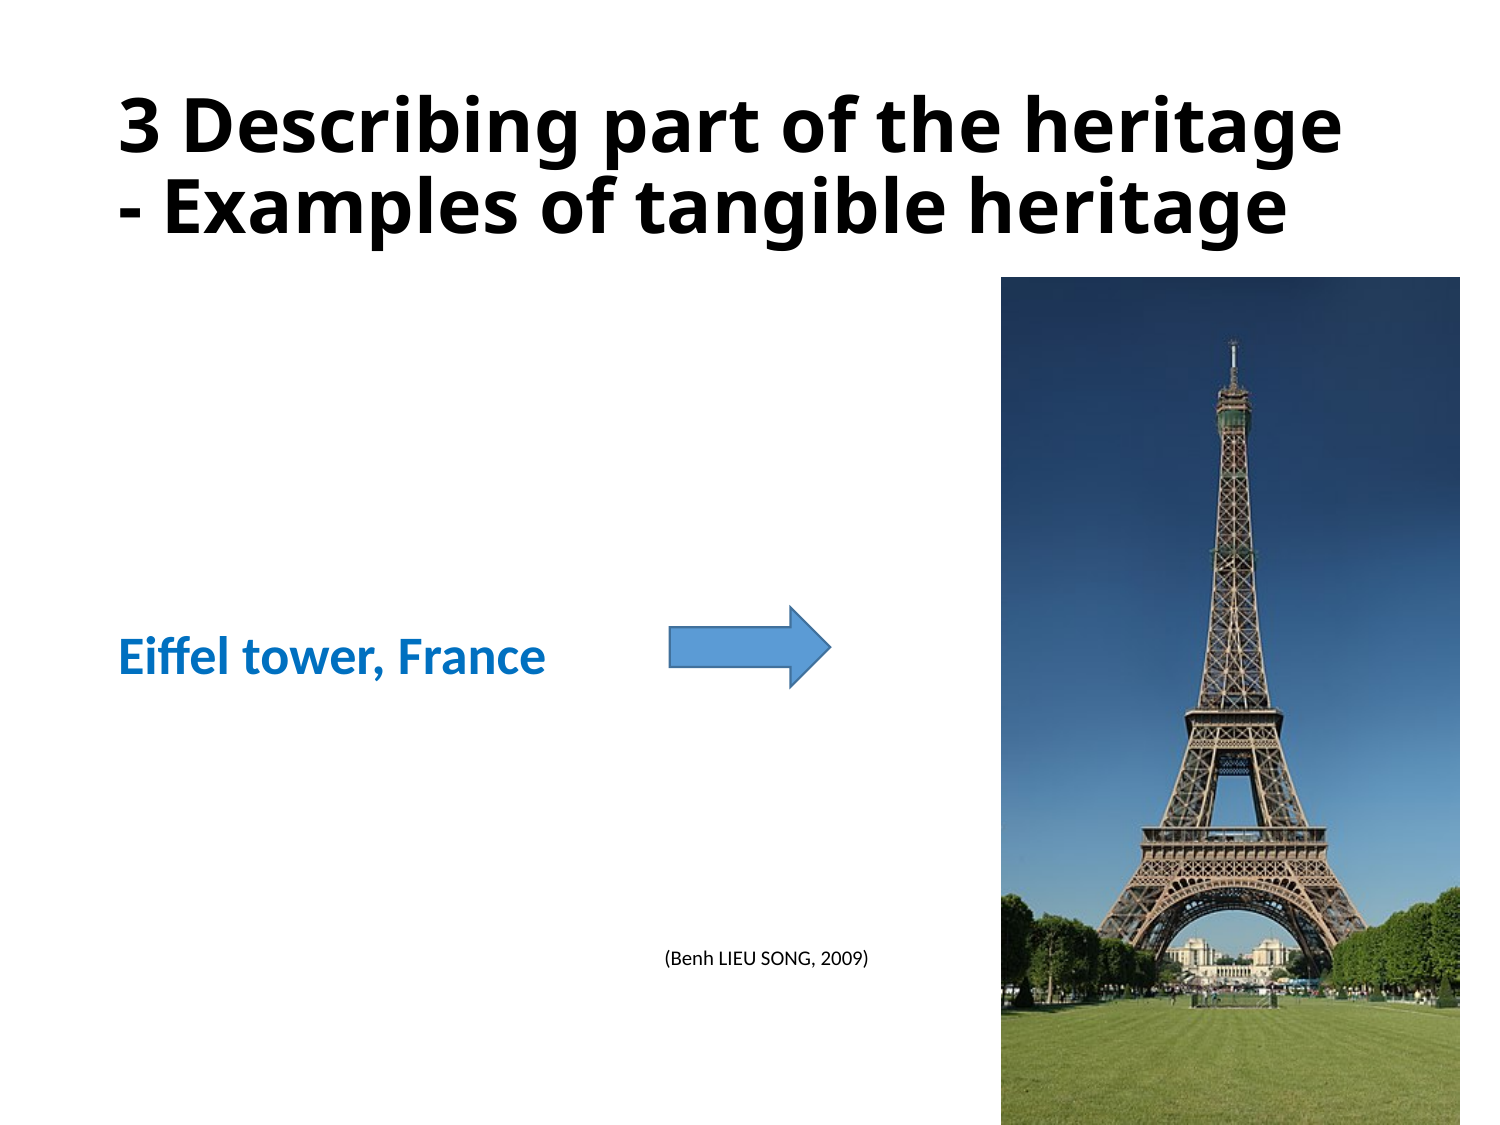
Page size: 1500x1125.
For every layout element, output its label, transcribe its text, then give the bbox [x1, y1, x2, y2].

title 3 Describing part of the heritage - Examples of tangible heritage [103, 59, 1397, 278]
picture [1001, 277, 1460, 1125]
text_box [669, 607, 831, 687]
list Eiffel tower, France (Benh LIEU SONG, 2009) [103, 320, 1001, 1035]
